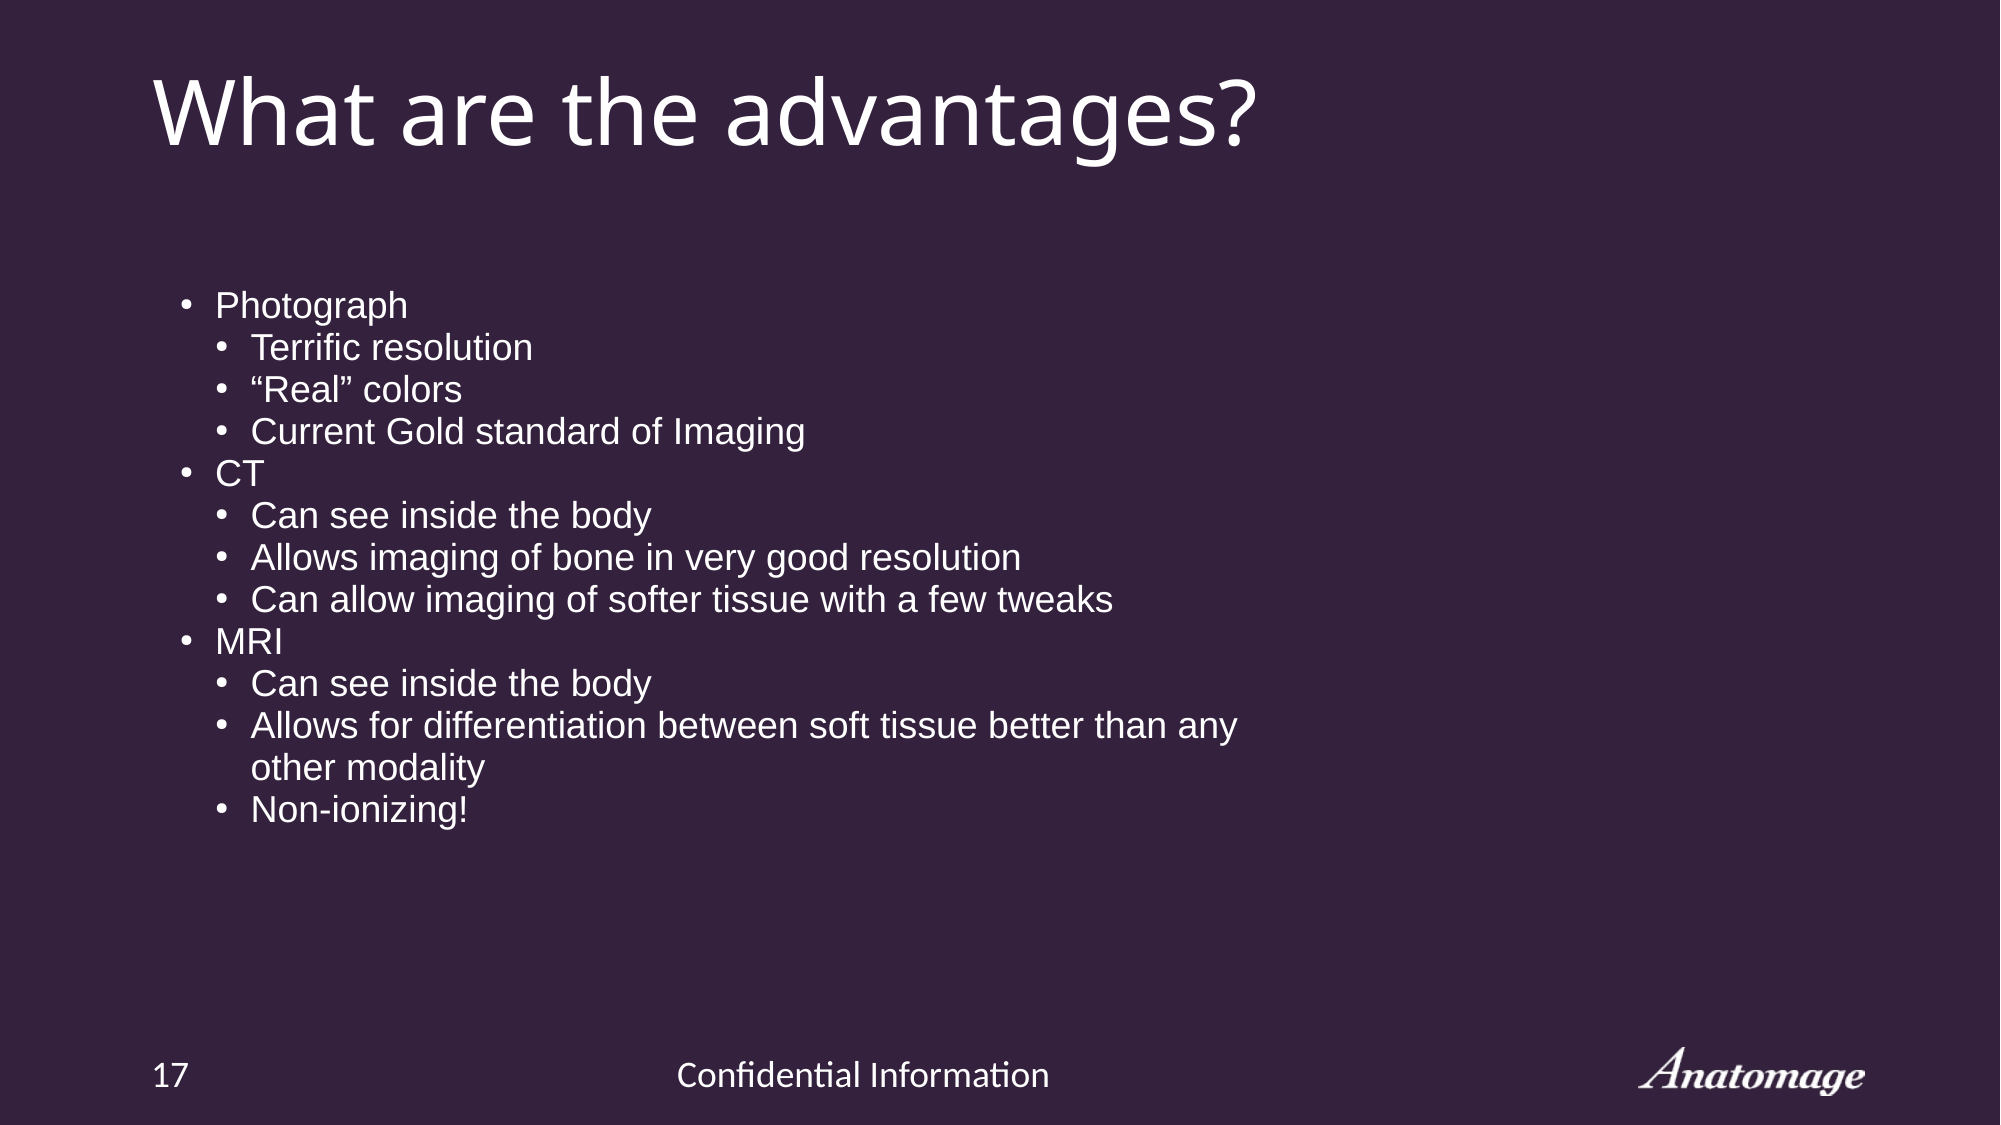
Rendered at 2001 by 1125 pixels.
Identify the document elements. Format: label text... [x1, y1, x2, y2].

picture [1638, 1047, 1865, 1096]
title What are the advantages? [137, 60, 1863, 278]
footer Confidential Information [662, 1042, 1338, 1103]
slide_number 19 [136, 1042, 587, 1103]
text_box Photograph Terrific resolution “Real” colors Current Gold standard of Imaging CT Can see inside the body Allows imaging of bone in very good resolution Can allow imaging of softer tissue with a few tweaks MRI Can see inside the body Allows for differentiation between soft tissue better than any other modality Non-ionizing! [165, 277, 1291, 881]
